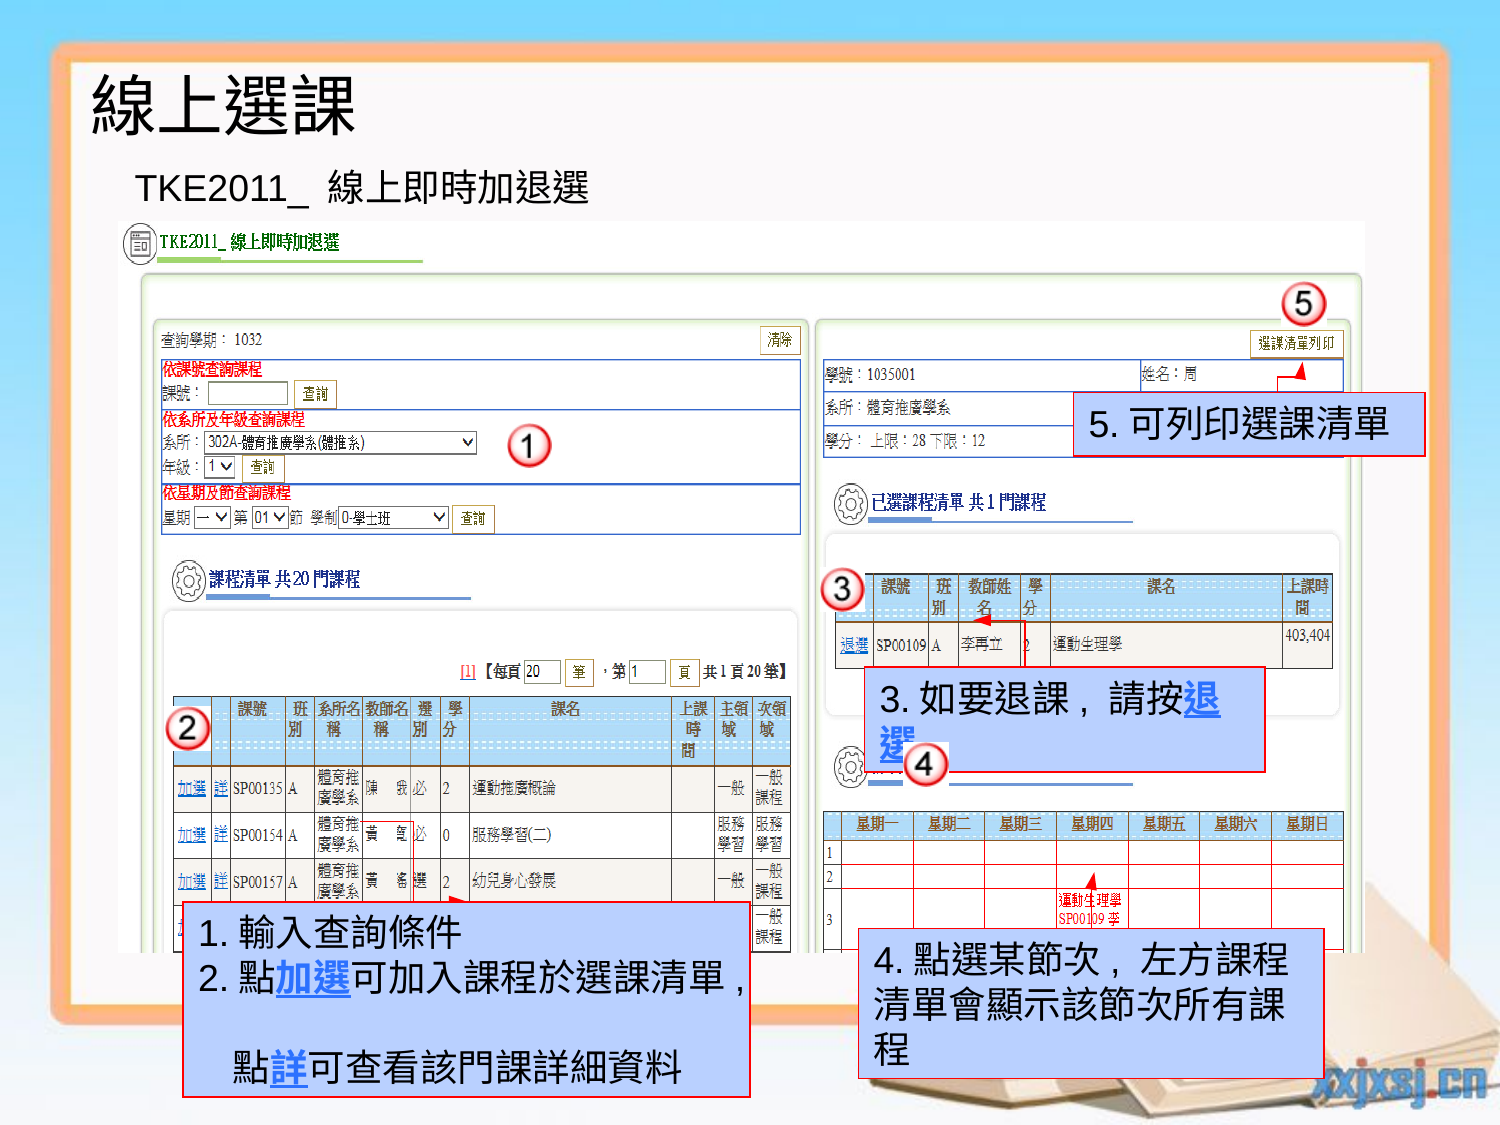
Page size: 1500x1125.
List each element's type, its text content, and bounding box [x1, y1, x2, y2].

text_box 3.如要退課, 請按退選 [864, 667, 1265, 728]
text_box TKE2011_ 線上即時加退選 [119, 155, 602, 217]
picture [0, 0, 1500, 1125]
text_box 線上選課 [75, 54, 1426, 153]
text_box 1.輸入查詢條件 2.點加選可加入課程於選課清單, 點詳可查看該門課詳細資料 [183, 901, 751, 1071]
text_box 5.可列印選課清單 [1073, 392, 1426, 457]
text_box 4.點選某節次, 左方課程清單會顯示該節次所有課程 [858, 928, 1325, 1035]
